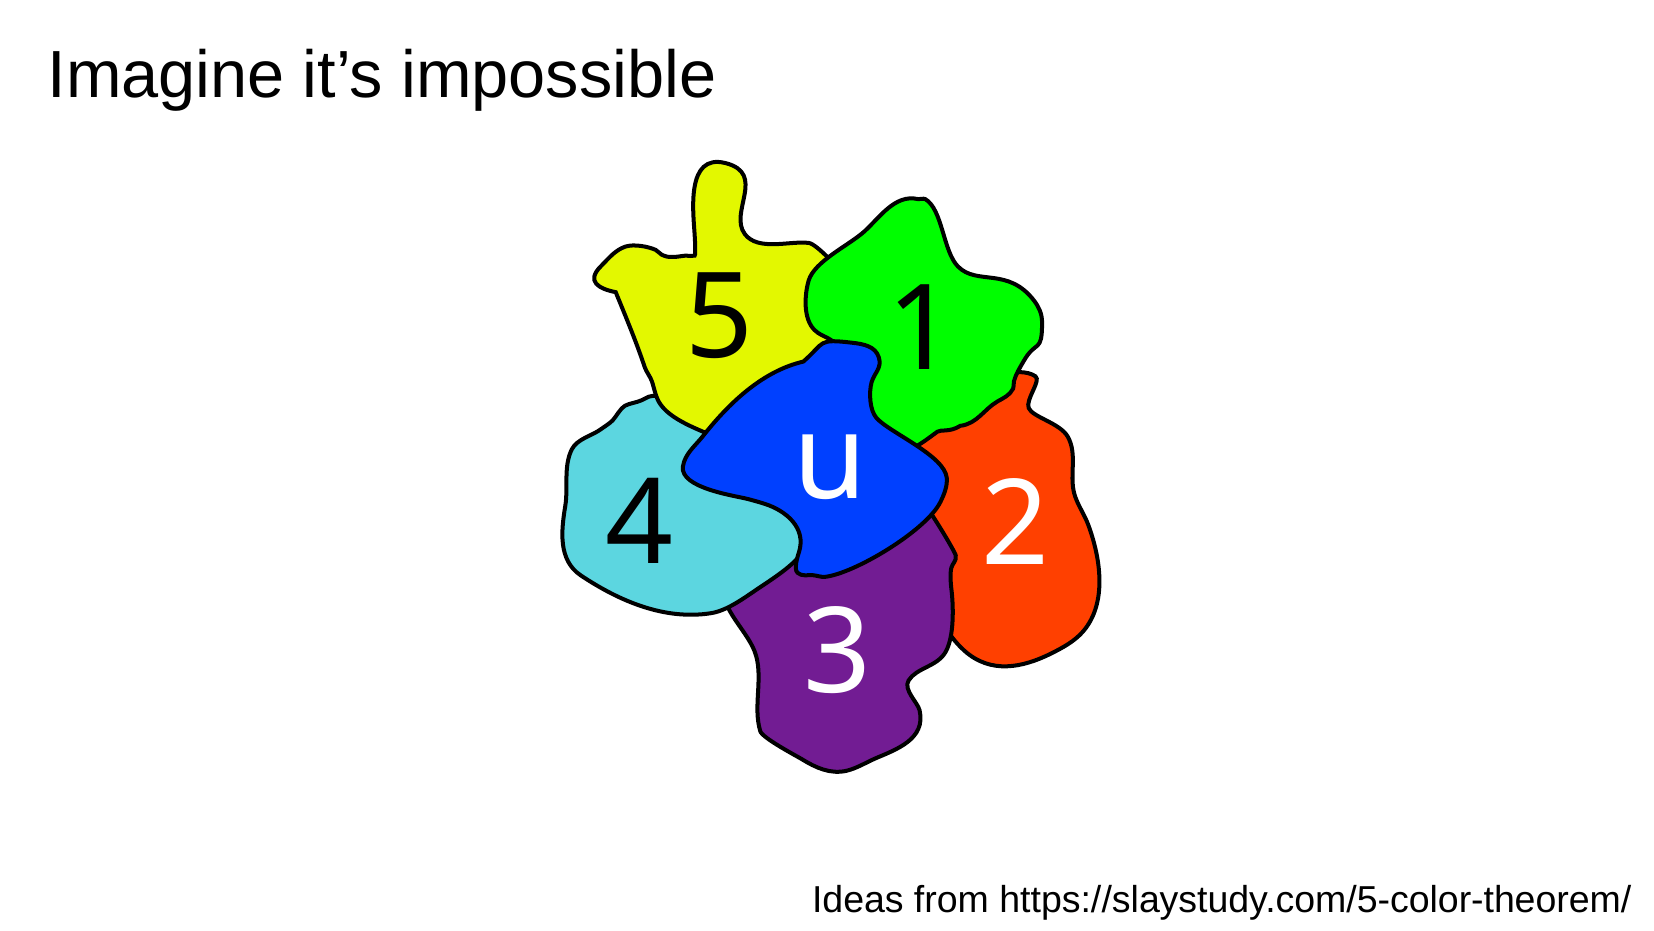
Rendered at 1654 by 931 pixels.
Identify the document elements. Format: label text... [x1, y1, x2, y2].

text_box Imagine it’s impossible [33, 29, 731, 119]
picture [402, 1, 1260, 931]
text_box Ideas from https://slaystudy.com/5-color-theorem/ [1260, 871, 1654, 931]
